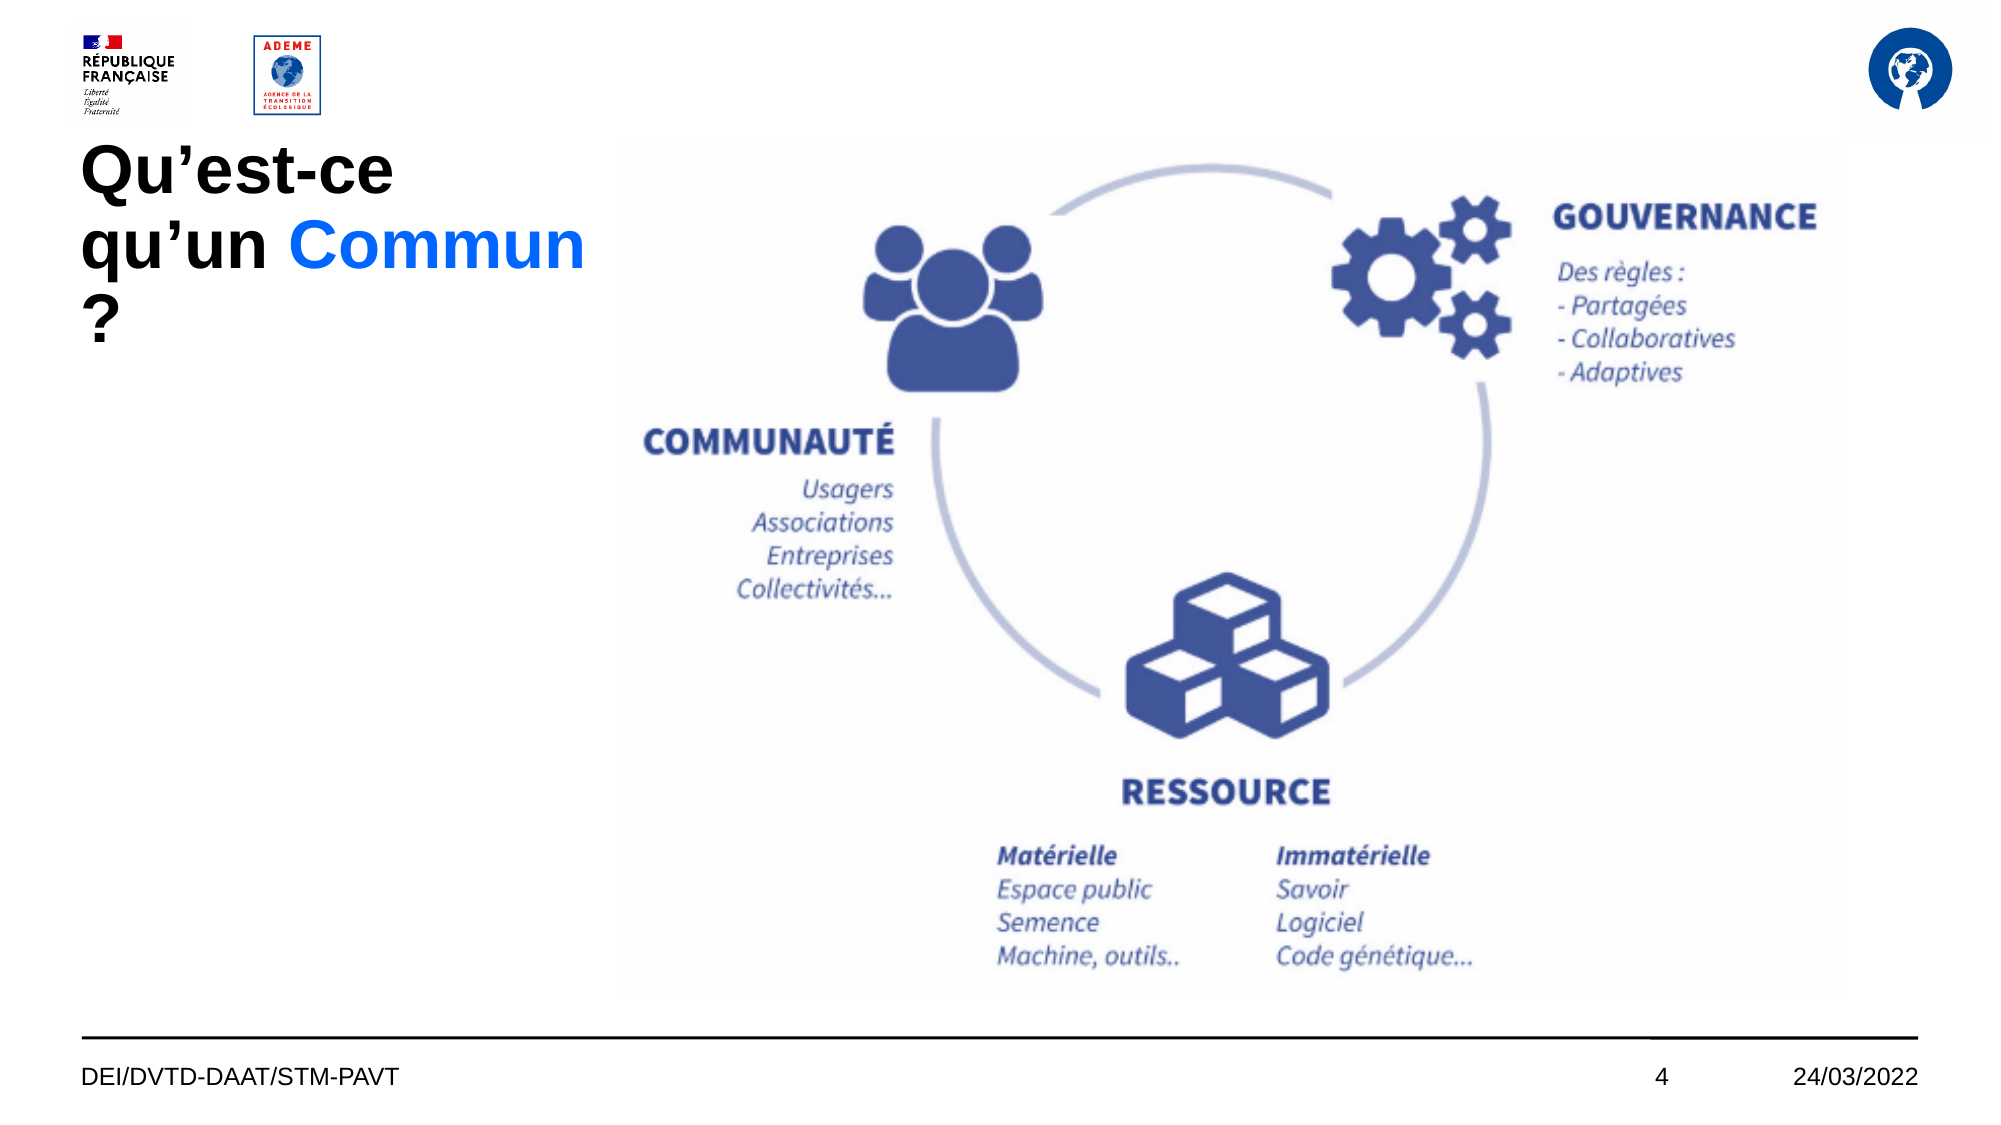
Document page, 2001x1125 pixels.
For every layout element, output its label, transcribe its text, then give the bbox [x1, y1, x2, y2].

picture [244, 26, 330, 124]
slide_number <number> [1566, 1045, 1684, 1105]
picture [620, 0, 1987, 997]
footer DEI/DVTD-DAAT/STM-PAVT [65, 1045, 737, 1105]
slide_number 24/03/2022 [1746, 1045, 1935, 1105]
picture [69, 21, 188, 126]
title Qu’est-ce qu’un Commun ? [65, 126, 612, 365]
